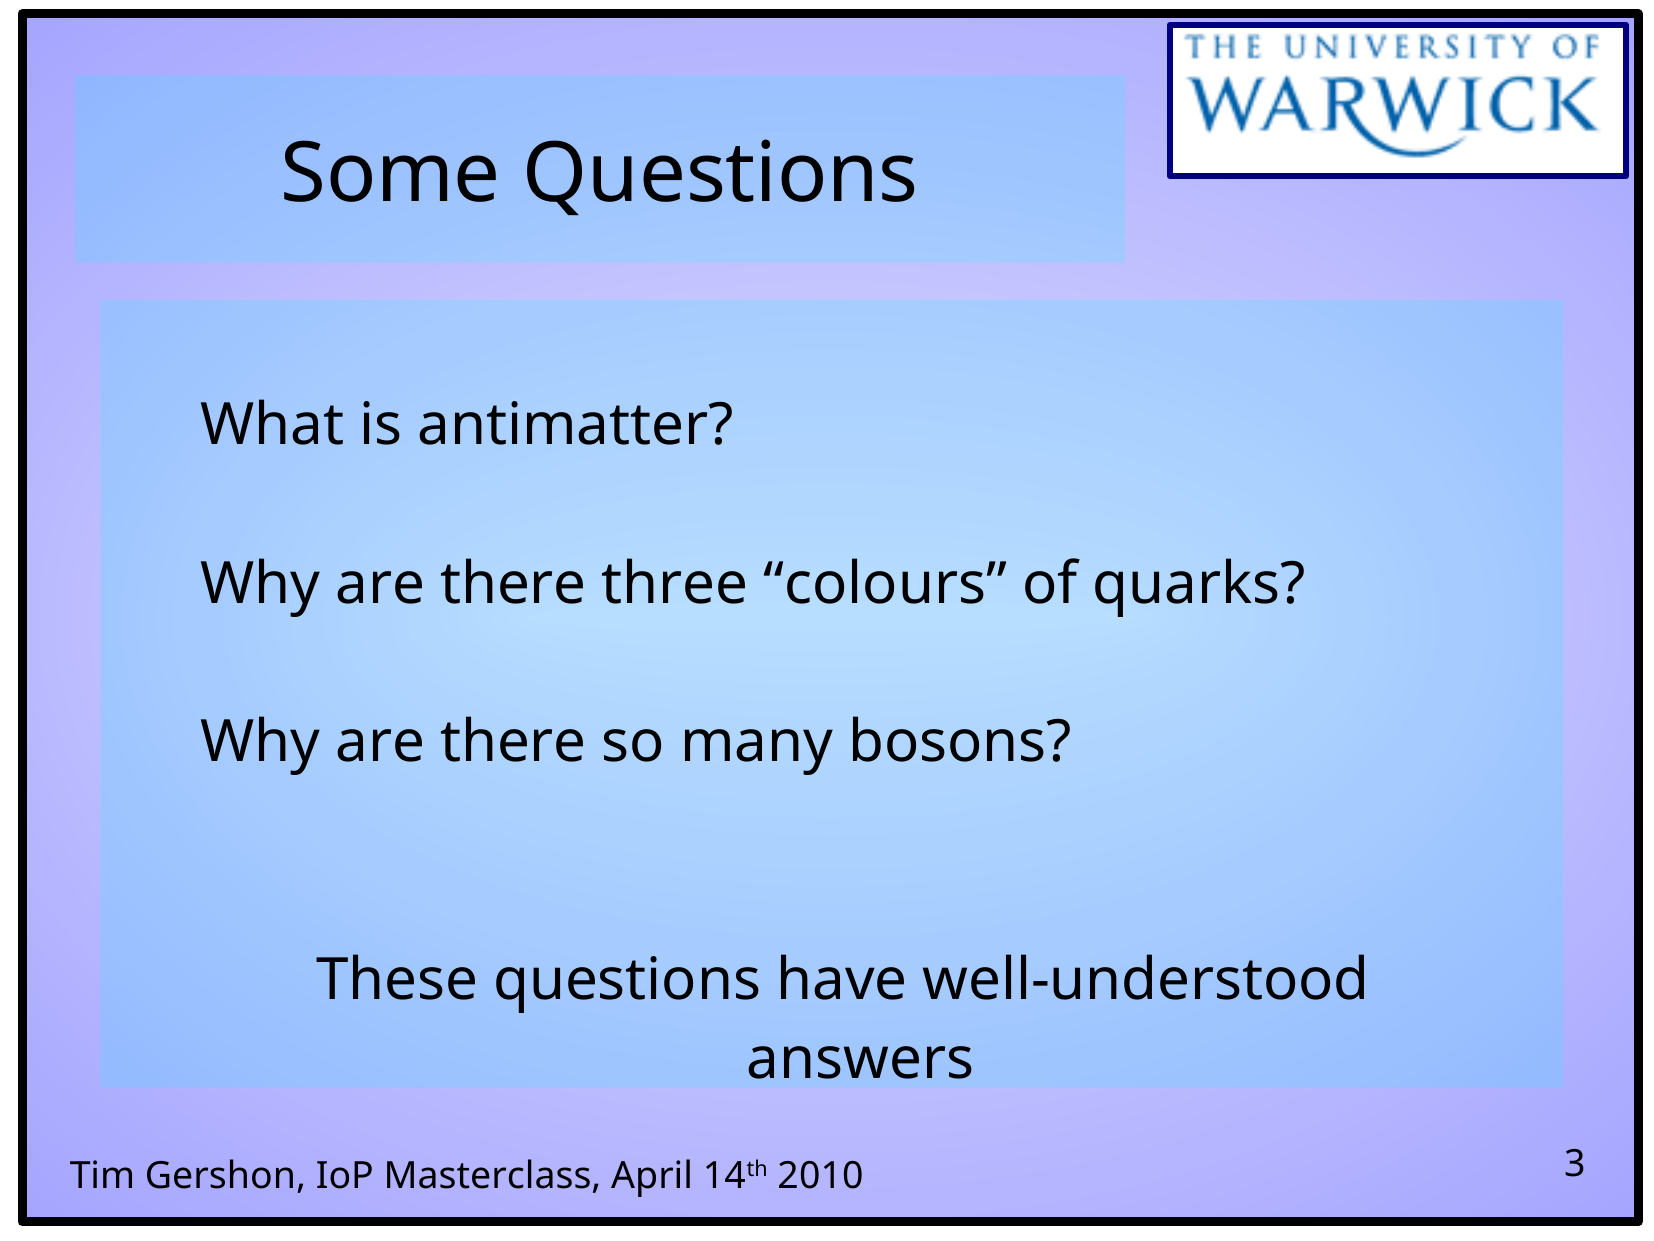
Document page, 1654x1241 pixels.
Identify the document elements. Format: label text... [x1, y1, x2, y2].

text_box [22, 13, 1639, 1222]
text_box Some Questions [75, 75, 1126, 263]
text_box Tim Gershon, IoP Masterclass, April 14th 2010 [72, 1136, 861, 1212]
text_box <number> [1537, 1125, 1613, 1201]
text_box What is antimatter? Why are there three “colours” of quarks? Why are there so many bosons? These questions have well-understood answers [150, 375, 1501, 910]
picture [1172, 27, 1623, 174]
